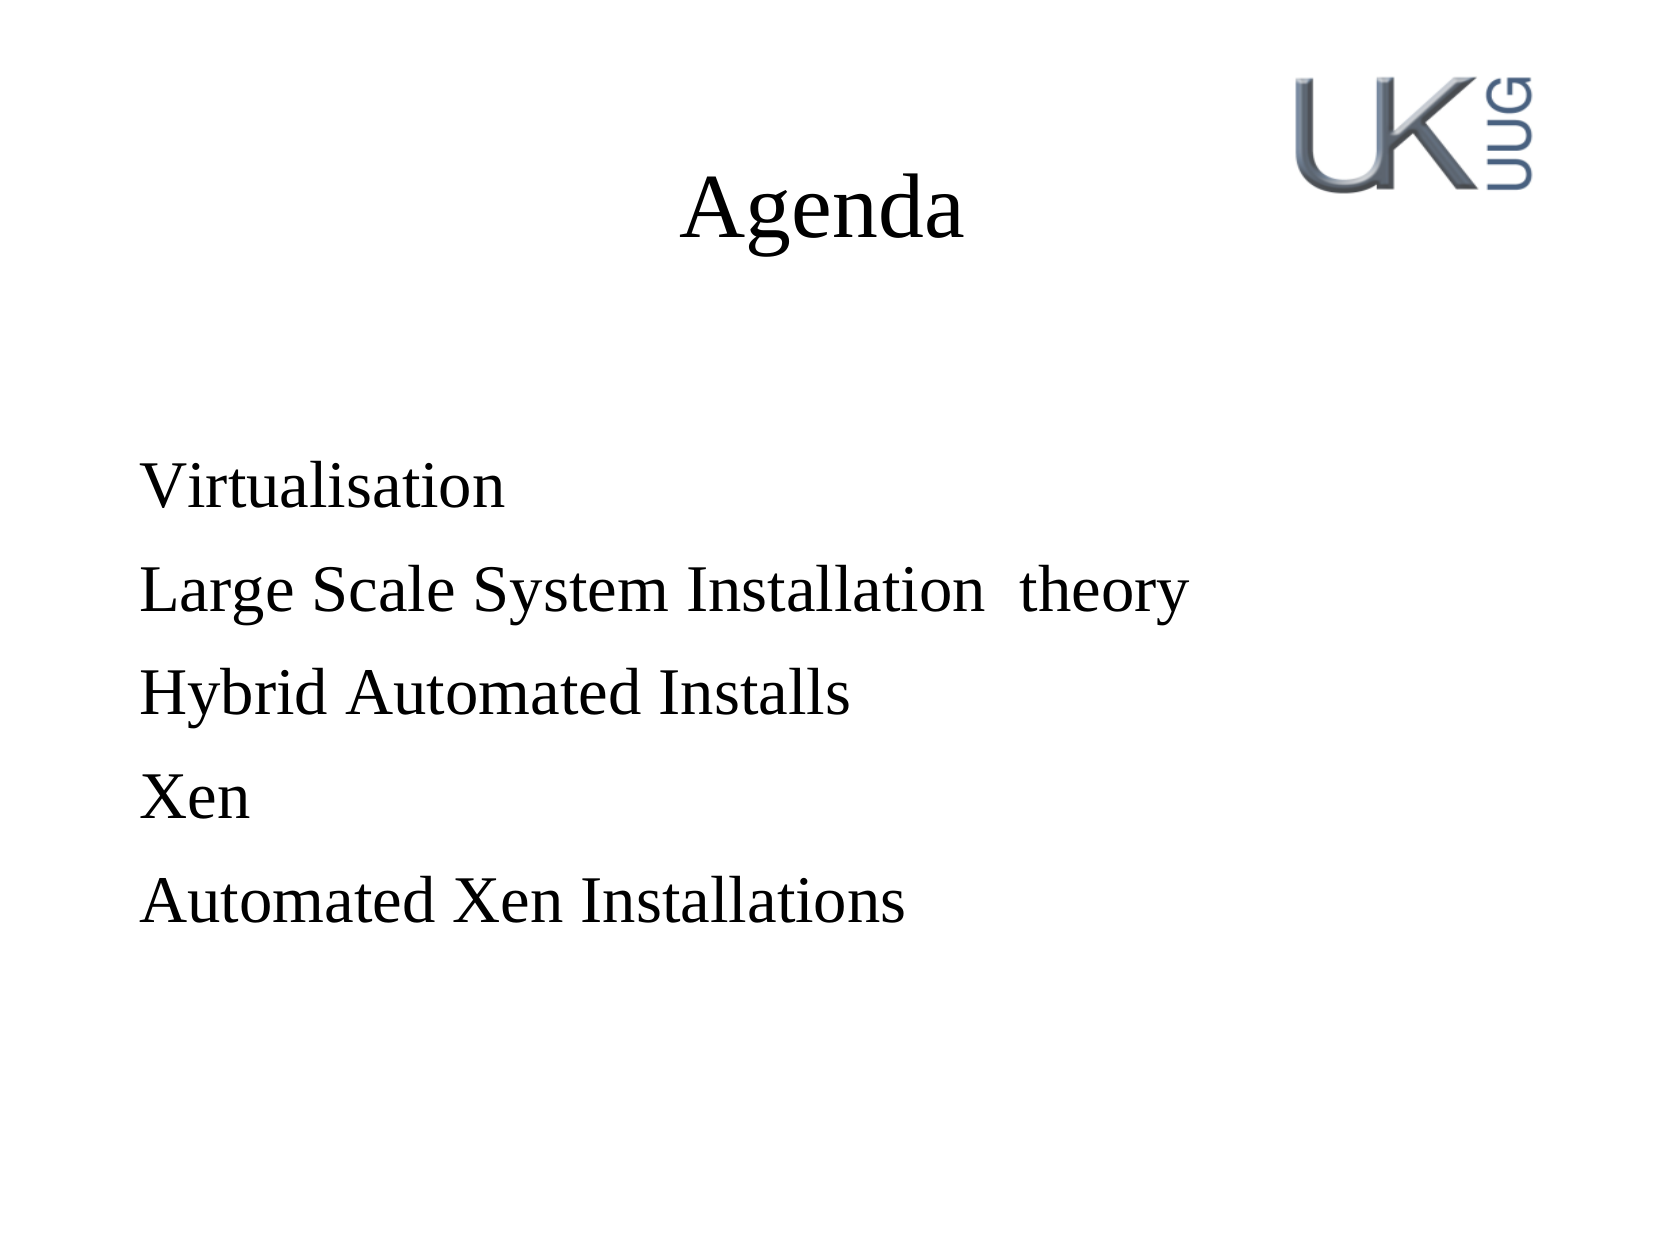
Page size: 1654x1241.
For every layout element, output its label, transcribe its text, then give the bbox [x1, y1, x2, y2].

title Agenda [121, 102, 1534, 311]
picture [1289, 74, 1538, 196]
list Virtualisation Large Scale System Installation theory Hybrid Automated Installs Xen Automated Xen Installations [121, 344, 1534, 1127]
